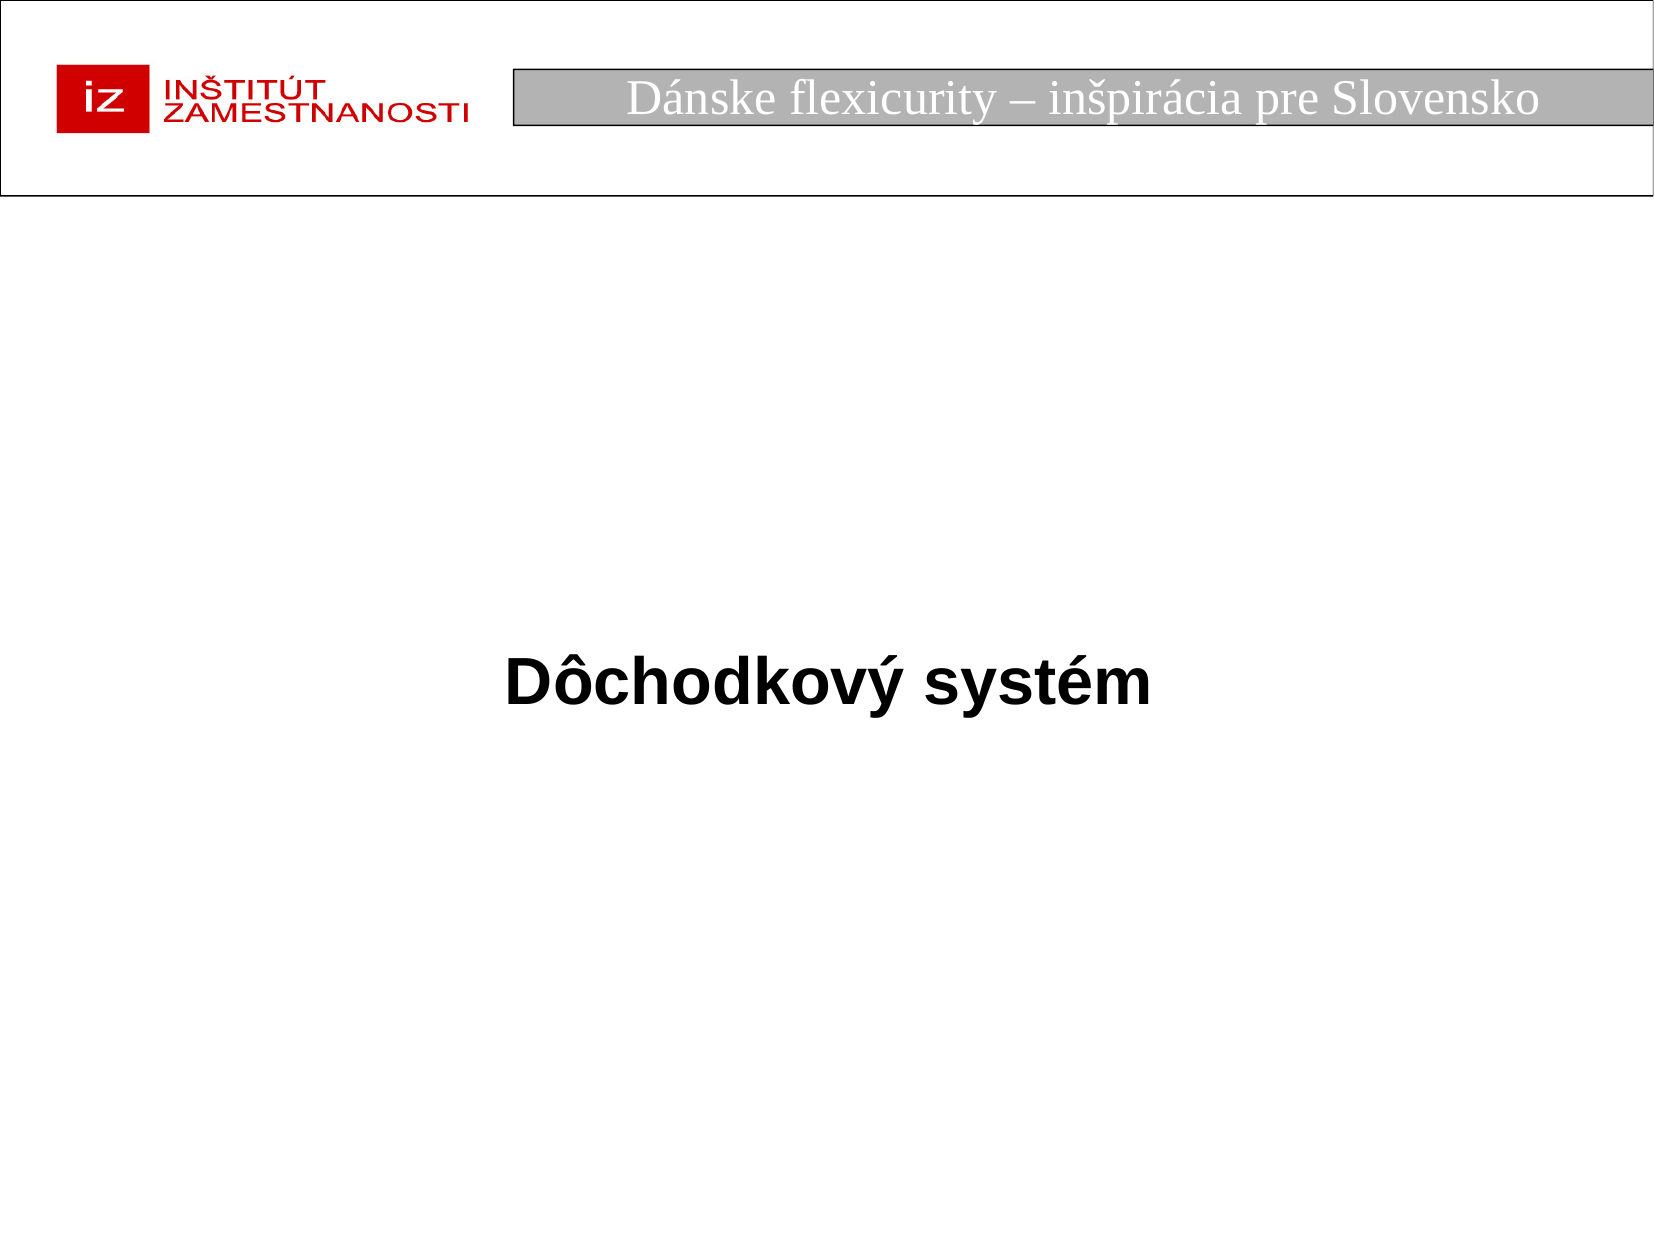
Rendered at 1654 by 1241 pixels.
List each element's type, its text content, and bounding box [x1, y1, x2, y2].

text_box Dánske flexicurity – inšpirácia pre Slovensko [513, 69, 1654, 126]
picture [5, 5, 518, 190]
list Dôchodkový systém [123, 346, 1536, 1214]
text_box [0, 0, 1654, 196]
